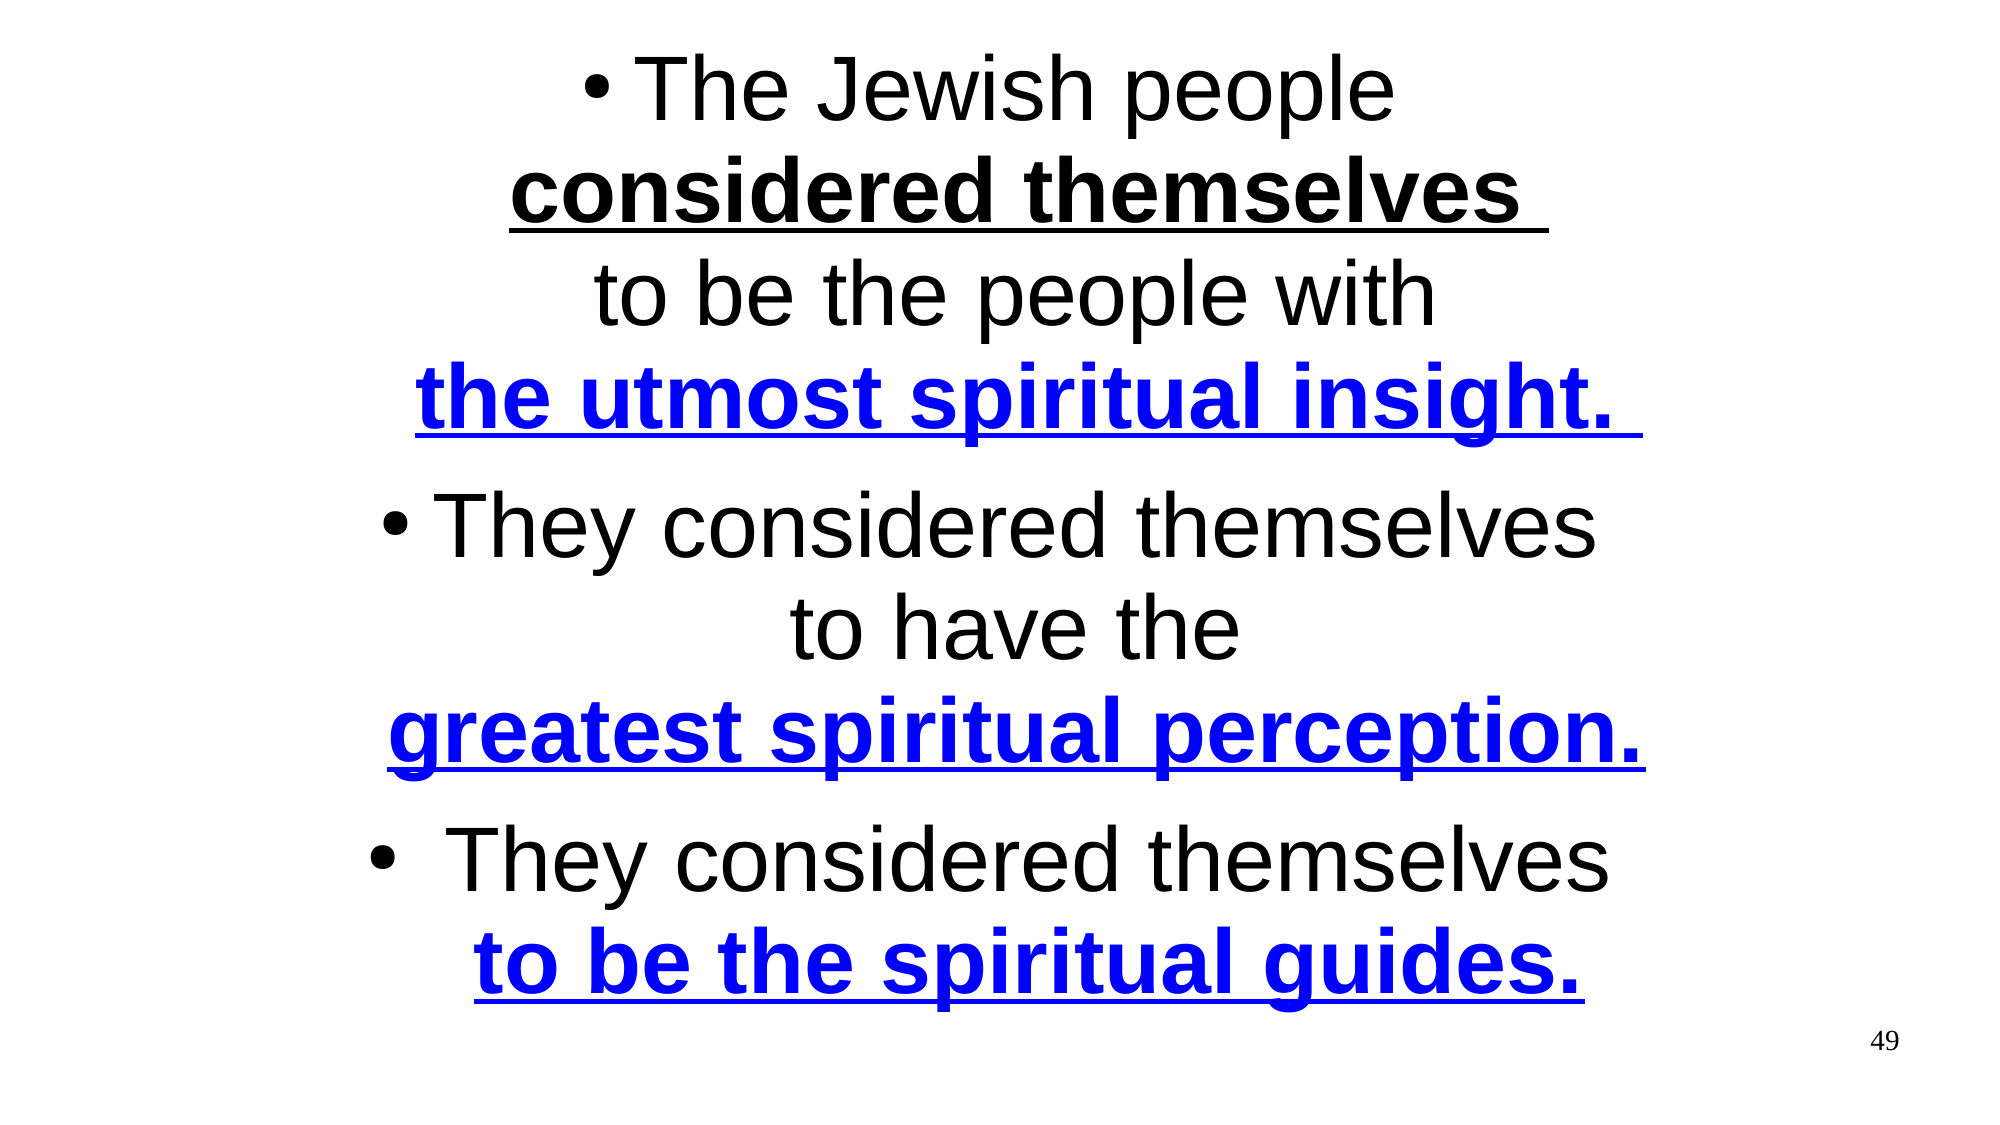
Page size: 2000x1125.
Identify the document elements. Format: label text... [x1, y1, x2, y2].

list The Jewish people considered themselves to be the people with the utmost spiritual insight. They considered themselves to have the greatest spiritual perception. They considered themselves to be the spiritual guides. [37, 37, 1951, 1088]
